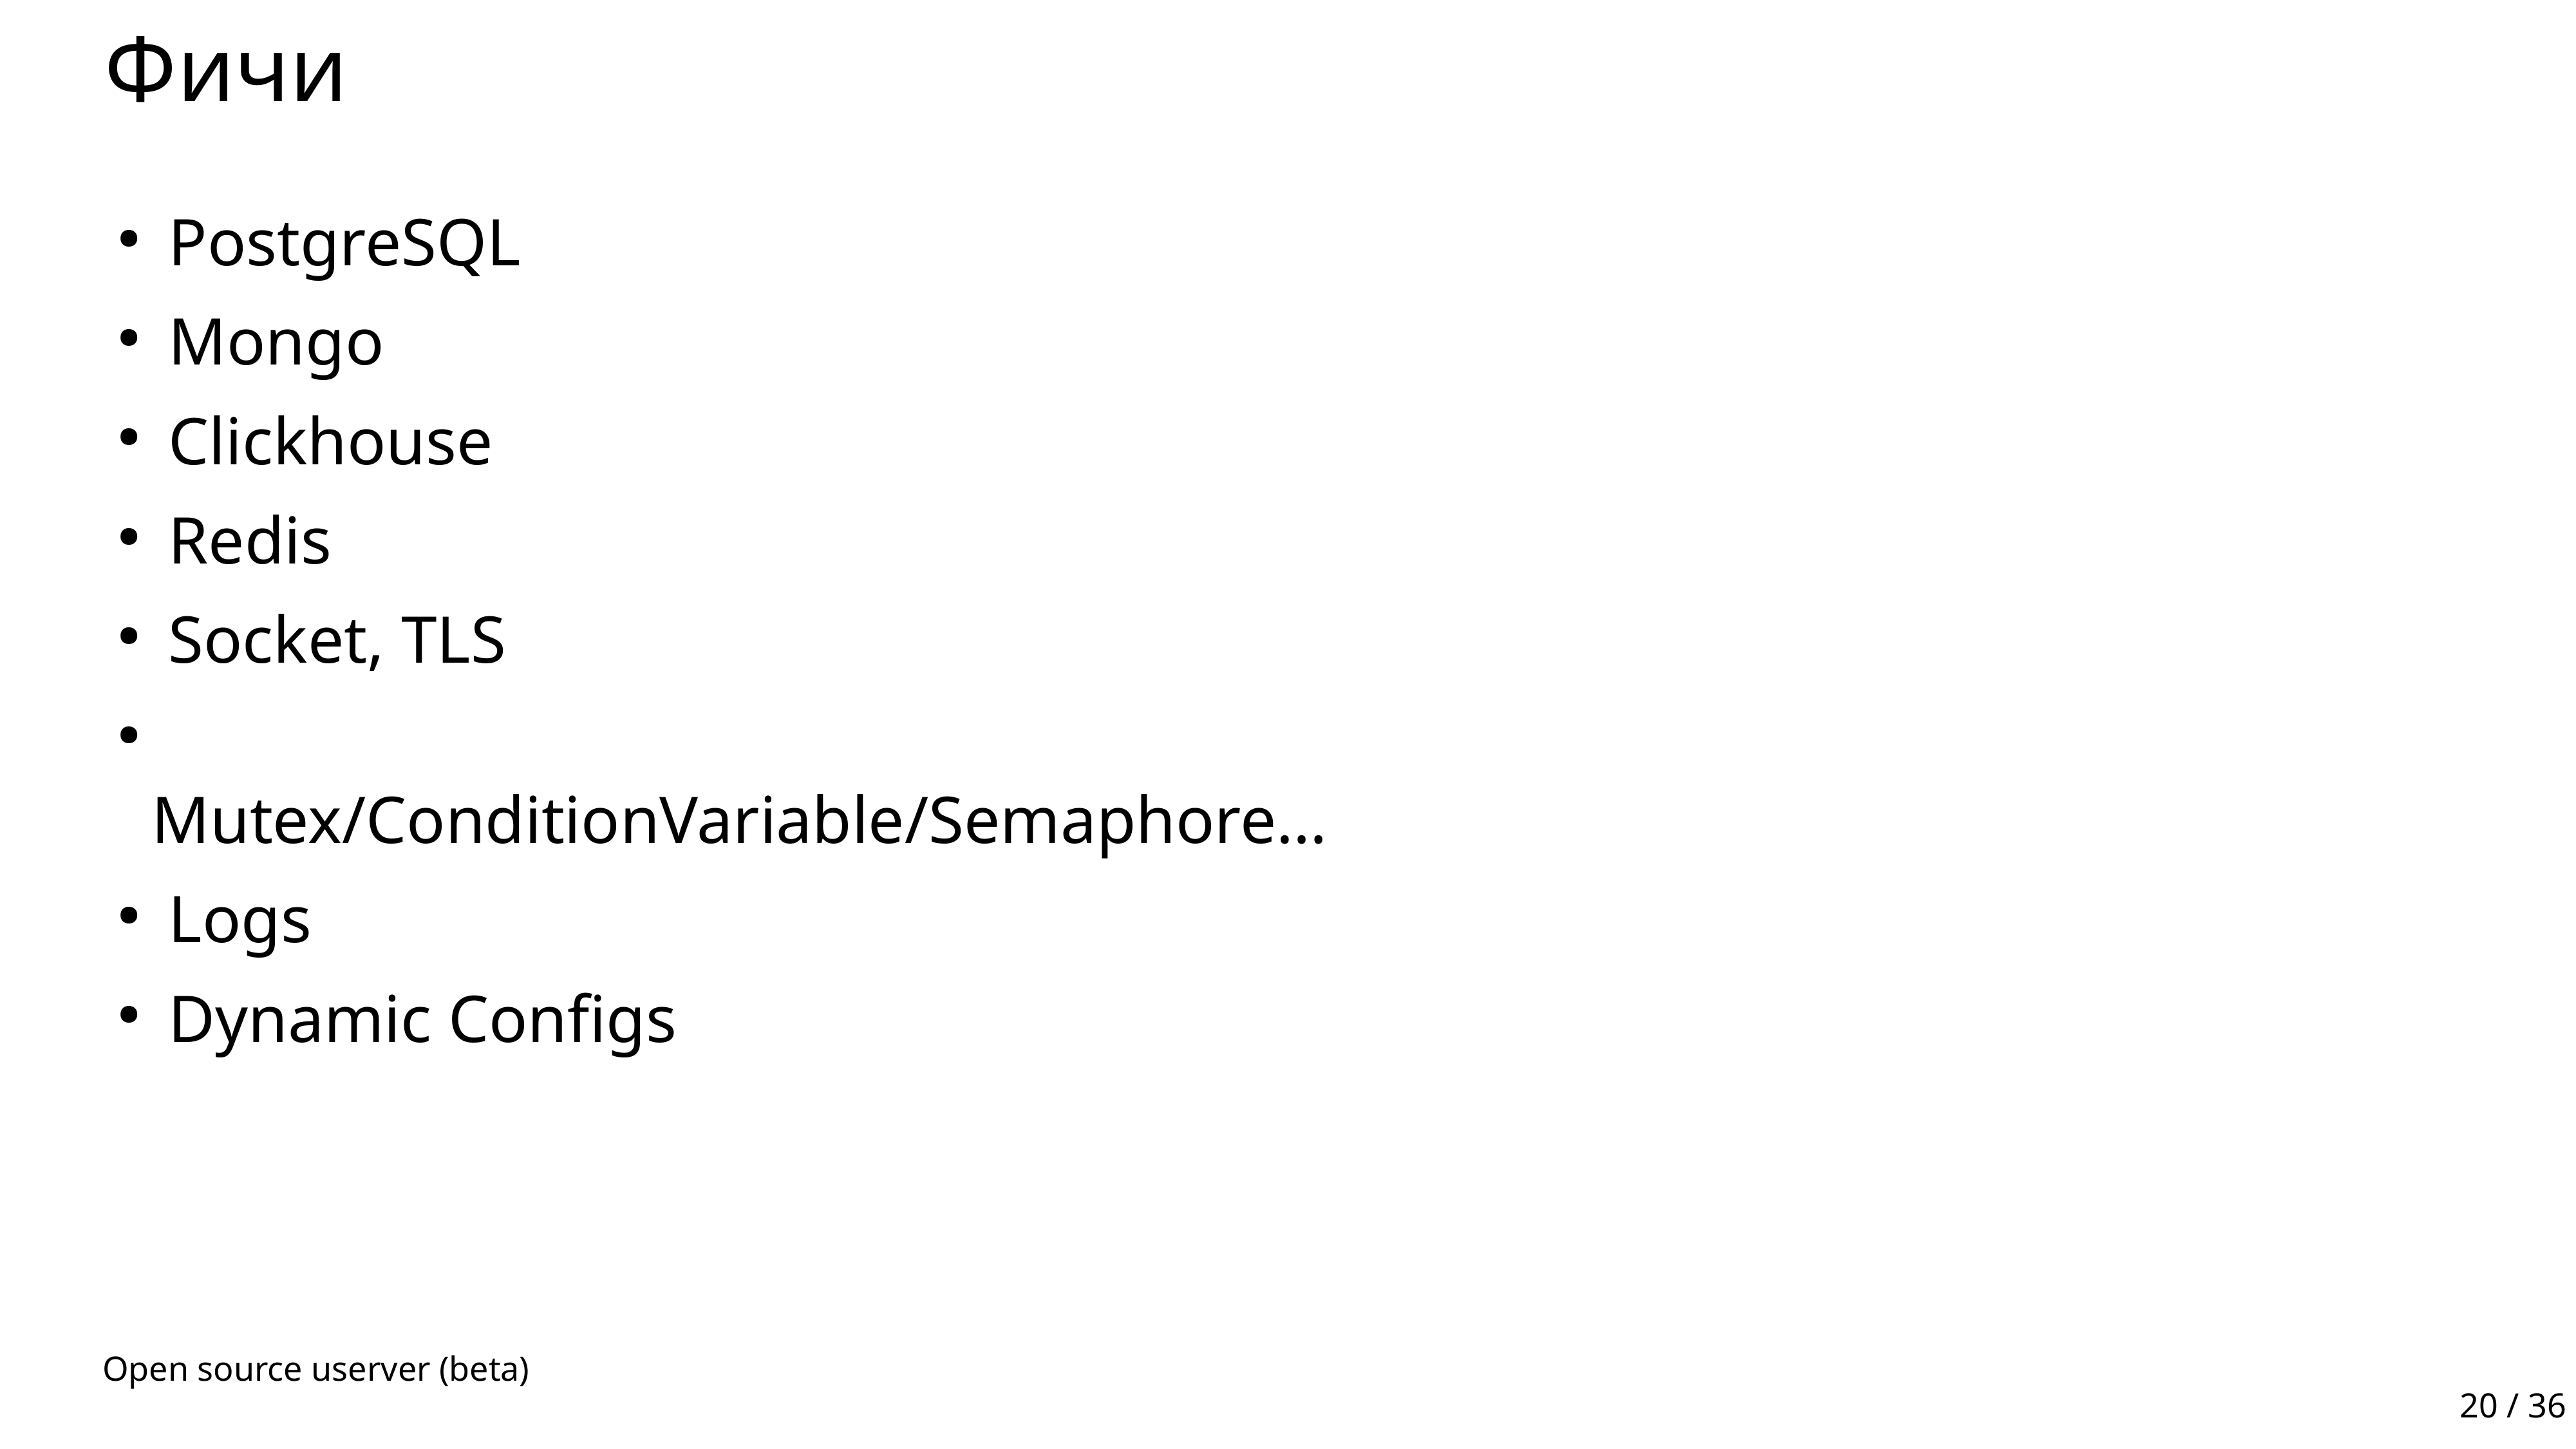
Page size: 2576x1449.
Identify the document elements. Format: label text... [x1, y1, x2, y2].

list PostgreSQL Mongo Clickhouse Redis Socket, TLS Mutex/ConditionVariable/Semaphore… Logs Dynamic Configs [97, 193, 1343, 1361]
list Open source userver (beta) [93, 1338, 1190, 1393]
list <number> / 36 [1479, 1376, 2576, 1431]
title Фичи [95, 19, 2576, 155]
